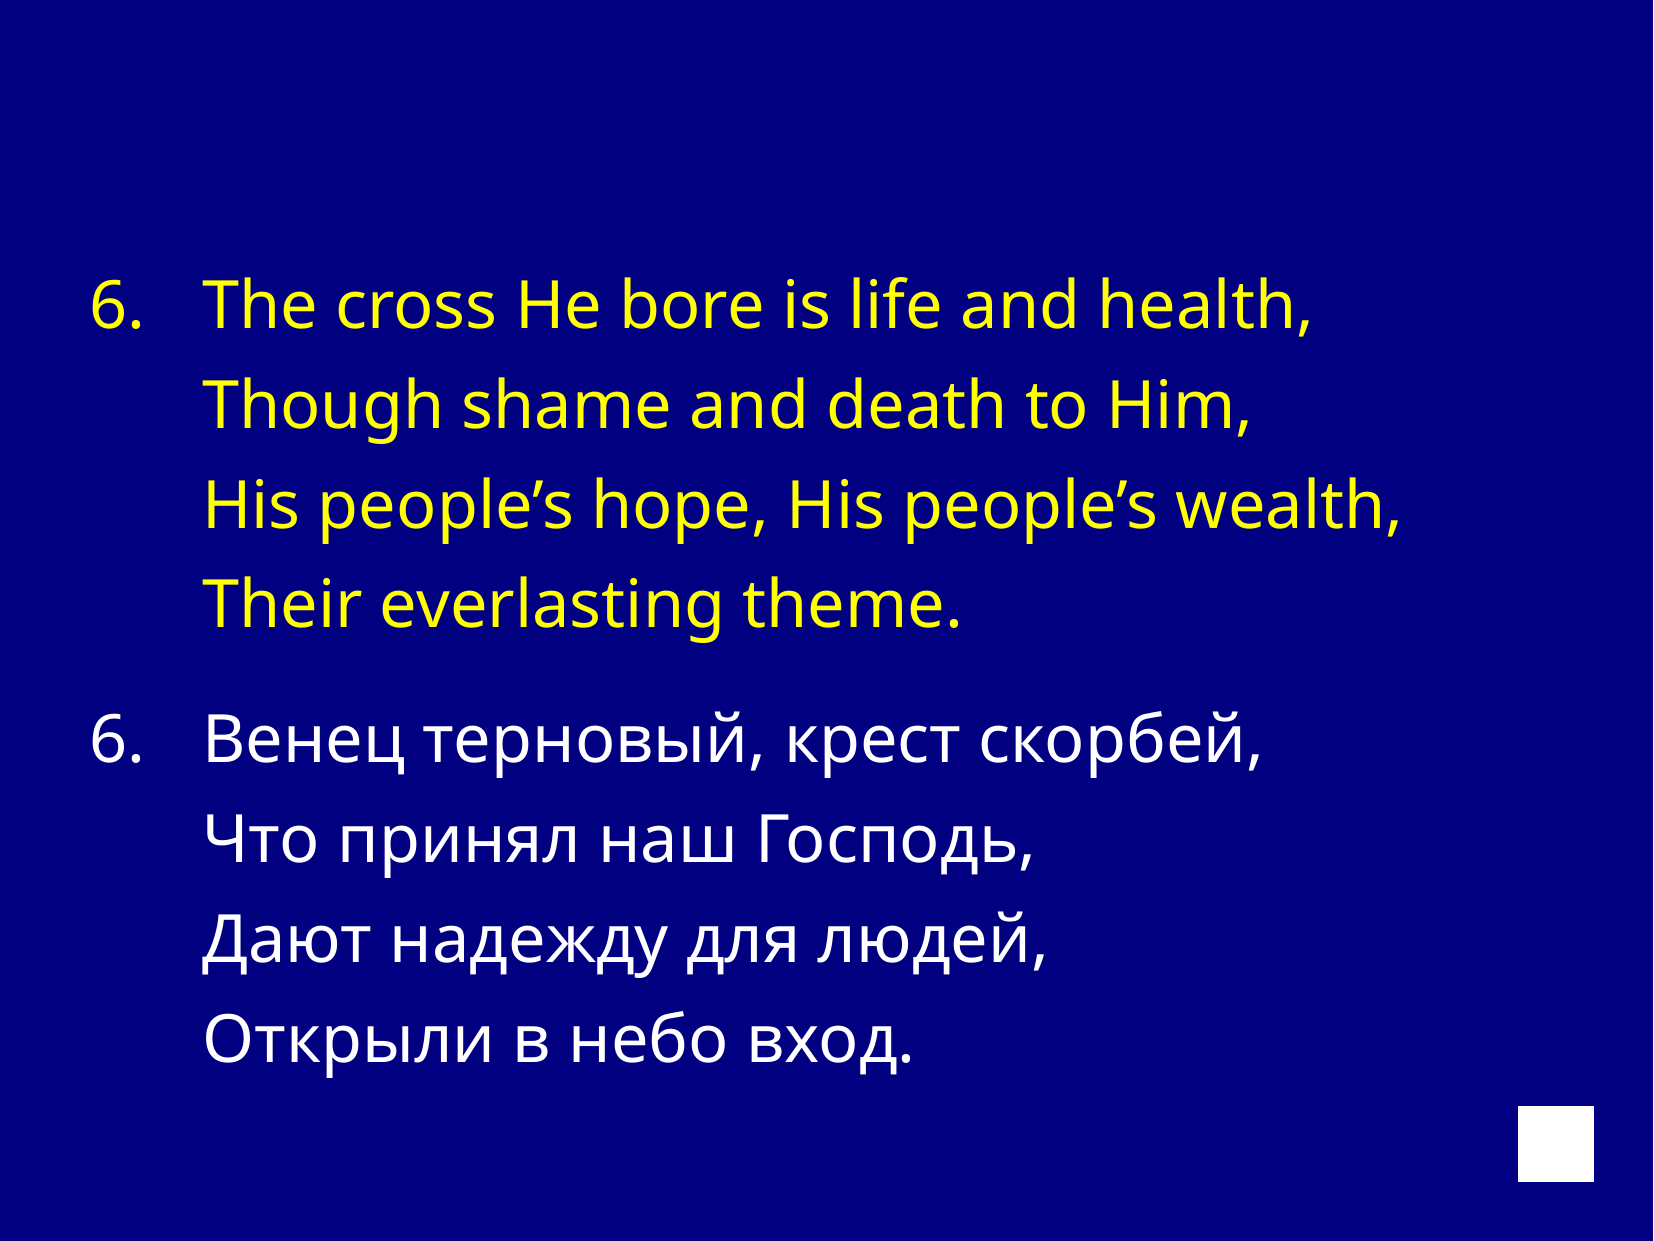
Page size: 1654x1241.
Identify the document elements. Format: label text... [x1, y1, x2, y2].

text_box [1518, 1106, 1594, 1182]
text_box 6. The cross He bore is life and health, Though shame and death to Him, His people’s hope, His people’s wealth, Their everlasting theme. [75, 150, 1576, 675]
text_box 6. Венец терновый, крест скорбей, Что принял наш Господь, Дают надежду для людей, Открыли в небо вход. [75, 675, 1576, 1163]
